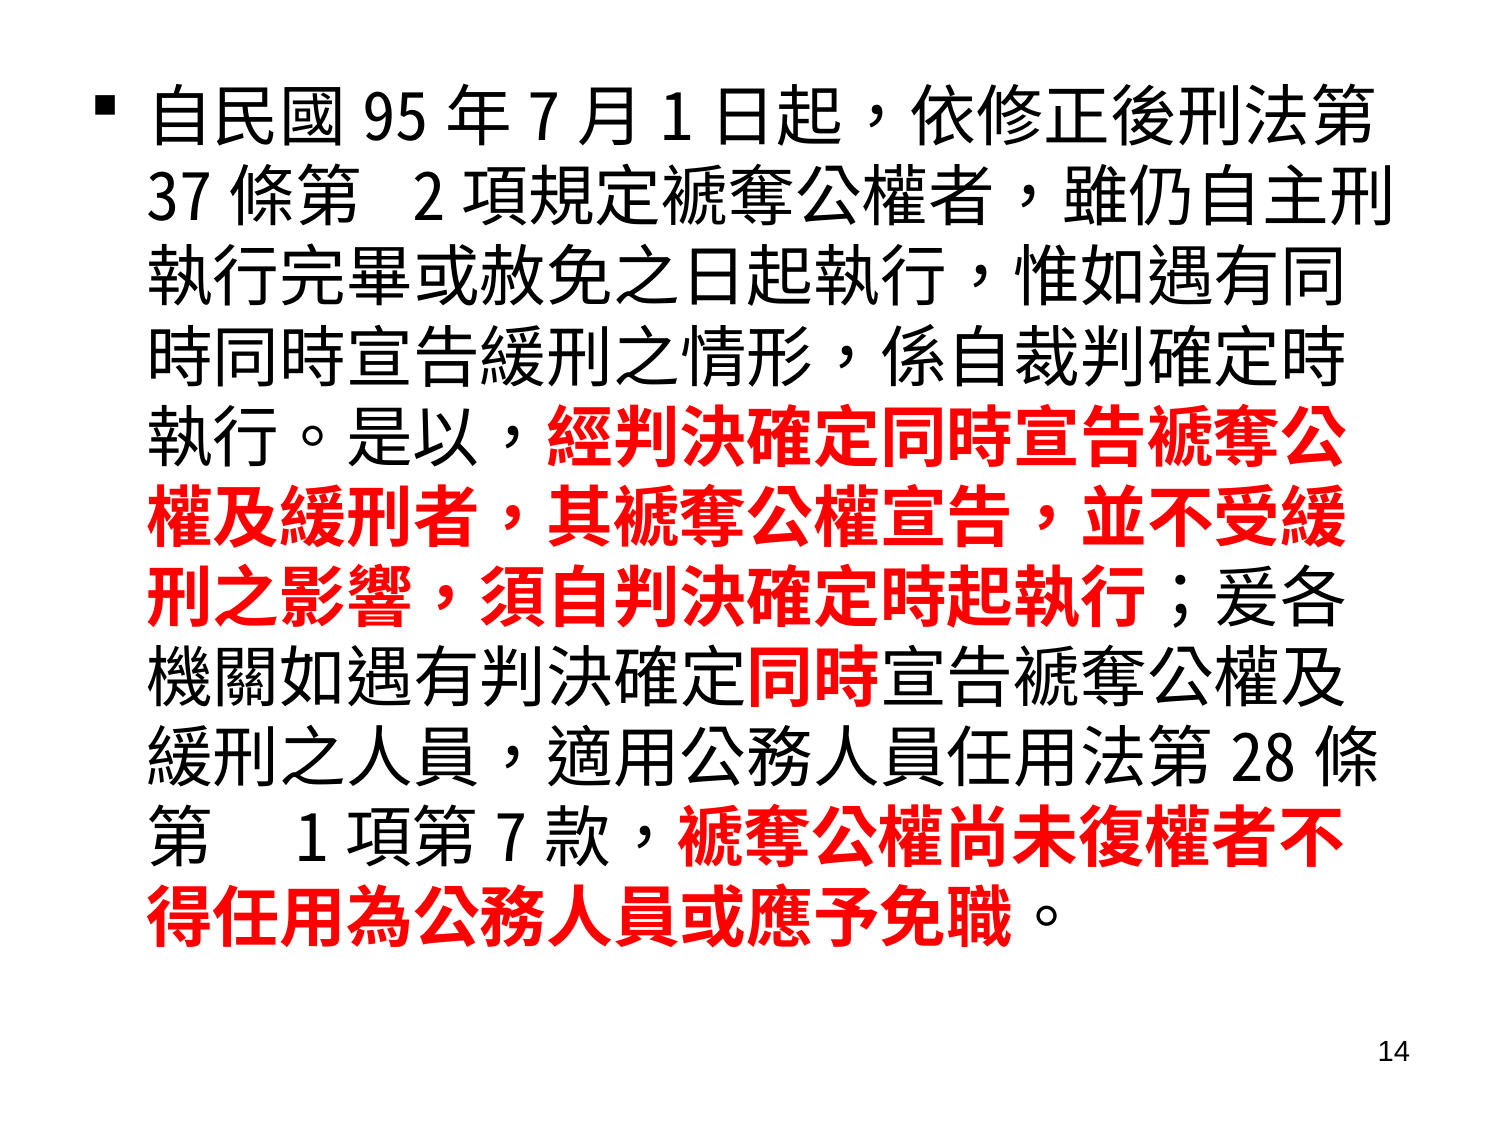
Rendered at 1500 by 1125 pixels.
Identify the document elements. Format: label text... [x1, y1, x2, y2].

list 自民國95年7月1日起，依修正後刑法第37條第 2項規定褫奪公權者，雖仍自主刑執行完畢或赦免之日起執行，惟如遇有同時同時宣告緩刑之情形，係自裁判確定時執行。是以，經判決確定同時宣告褫奪公權及緩刑者，其褫奪公權宣告，並不受緩刑之影響，須自判決確定時起執行；爰各機關如遇有判決確定同時宣告褫奪公權及緩刑之人員，適用公務人員任用法第28條第 1項第7款，褫奪公權尚未復權者不得任用為公務人員或應予免職。 [75, 66, 1426, 1005]
